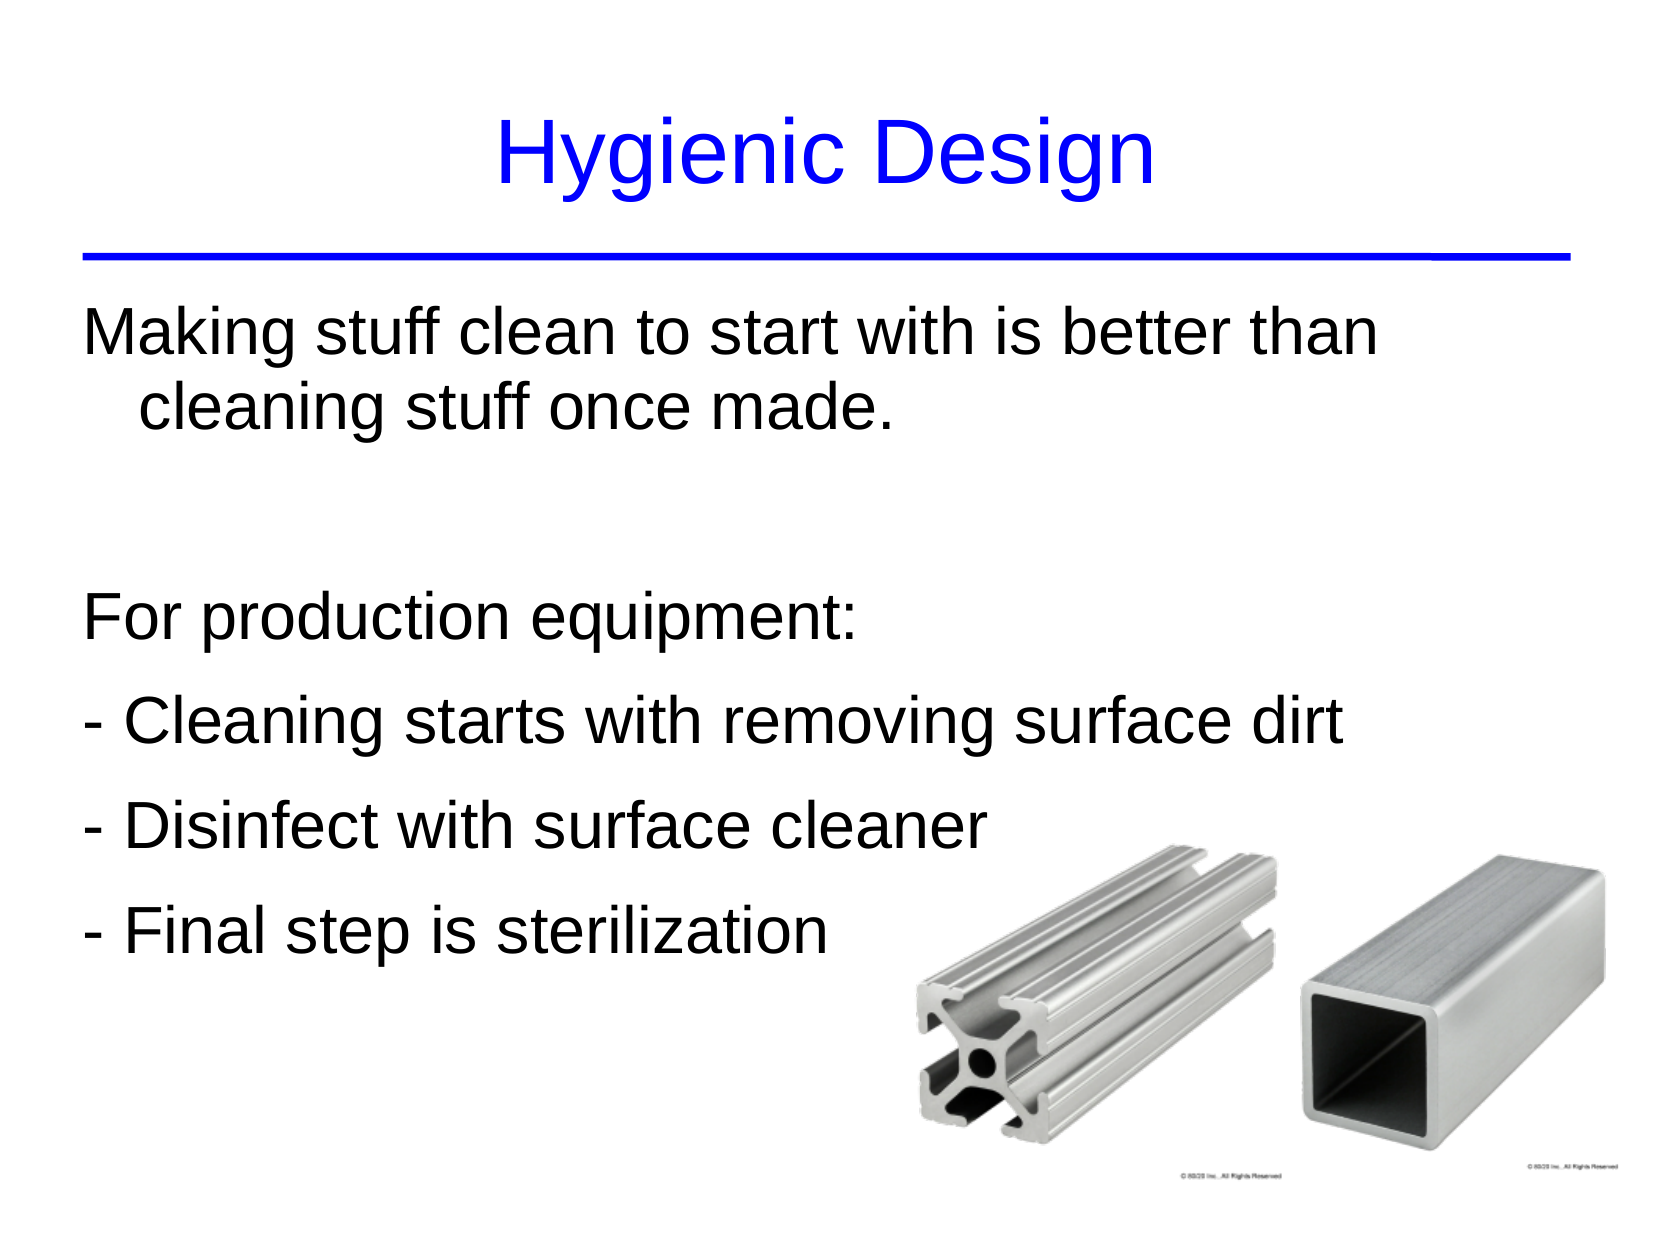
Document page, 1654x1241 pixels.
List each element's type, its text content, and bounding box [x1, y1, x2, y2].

title Hygienic Design [82, 49, 1571, 256]
list Making stuff clean to start with is better than cleaning stuff once made. For production equipment: - Cleaning starts with removing surface dirt - Disinfect with surface cleaner - Final step is sterilization [82, 290, 1571, 1009]
picture [909, 761, 1621, 1231]
